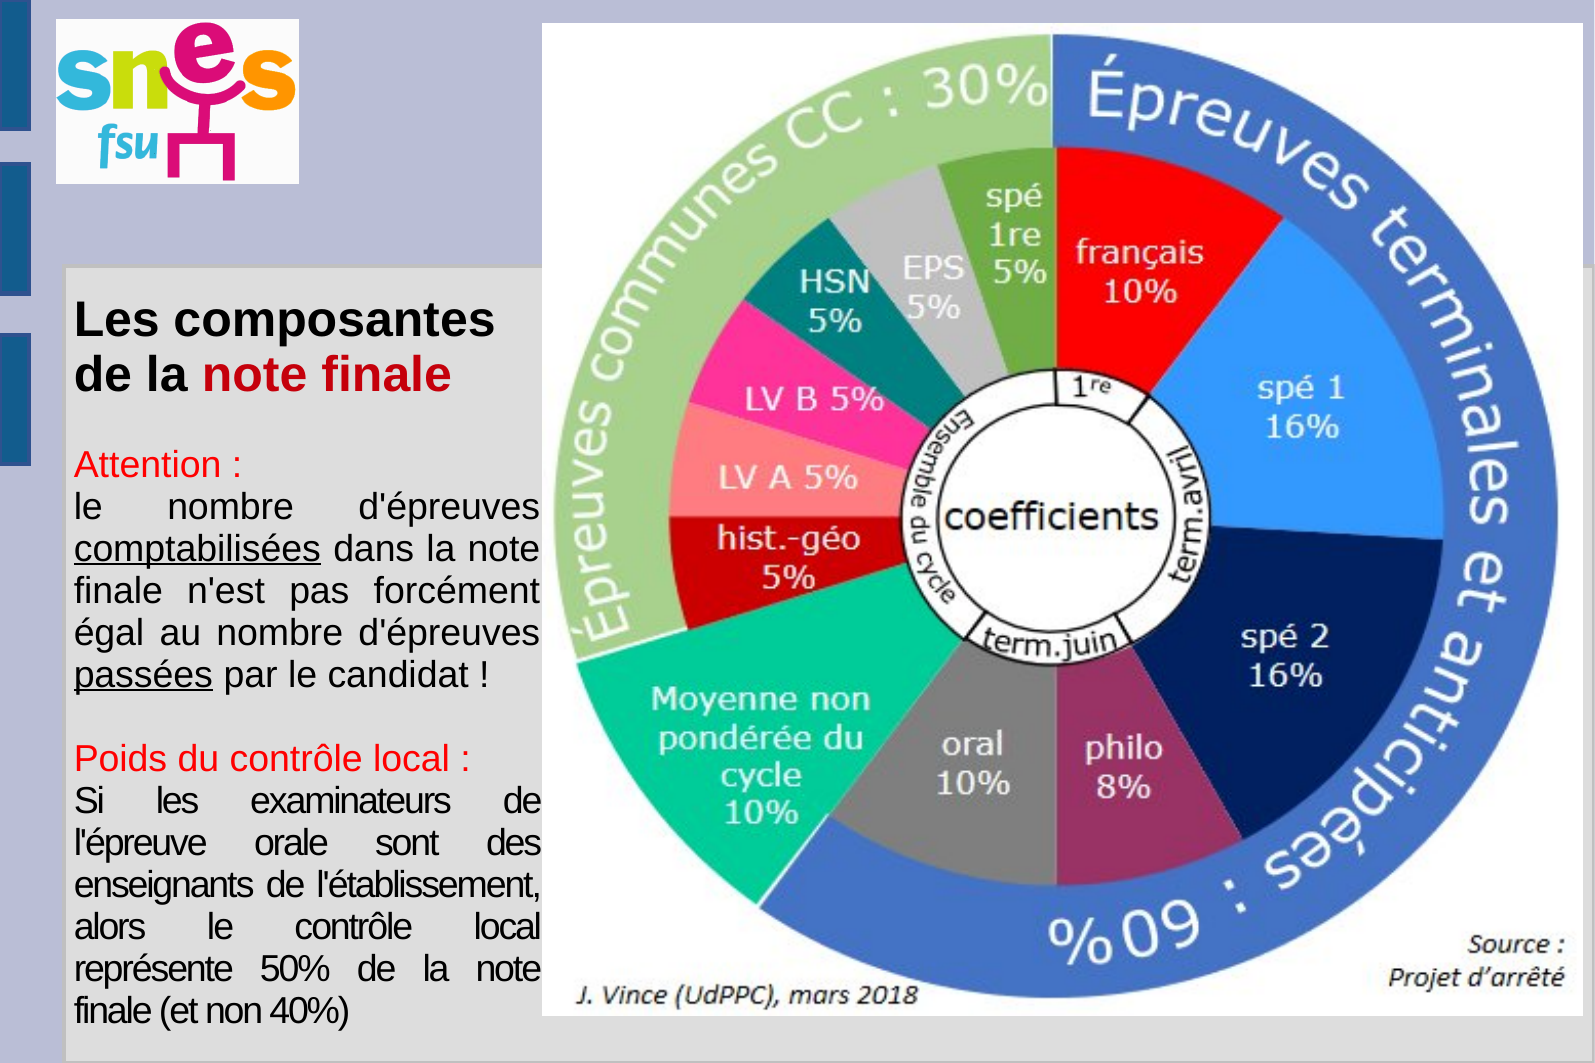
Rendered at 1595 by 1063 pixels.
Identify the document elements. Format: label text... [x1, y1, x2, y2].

picture [56, 19, 299, 184]
text_box Les composantes de la note finale [59, 283, 520, 435]
picture [542, 23, 1583, 1016]
text_box Attention : le nombre d'épreuves comptabilisées dans la note finale n'est pas forcément égal au nombre d'épreuves passées par le candidat ! Poids du contrôle local : Si les examinateurs de l'épreuve orale sont des enseignants de l'établissement, alors le contrôle local représente 50% de la note finale (et non 40%) [59, 435, 556, 1040]
